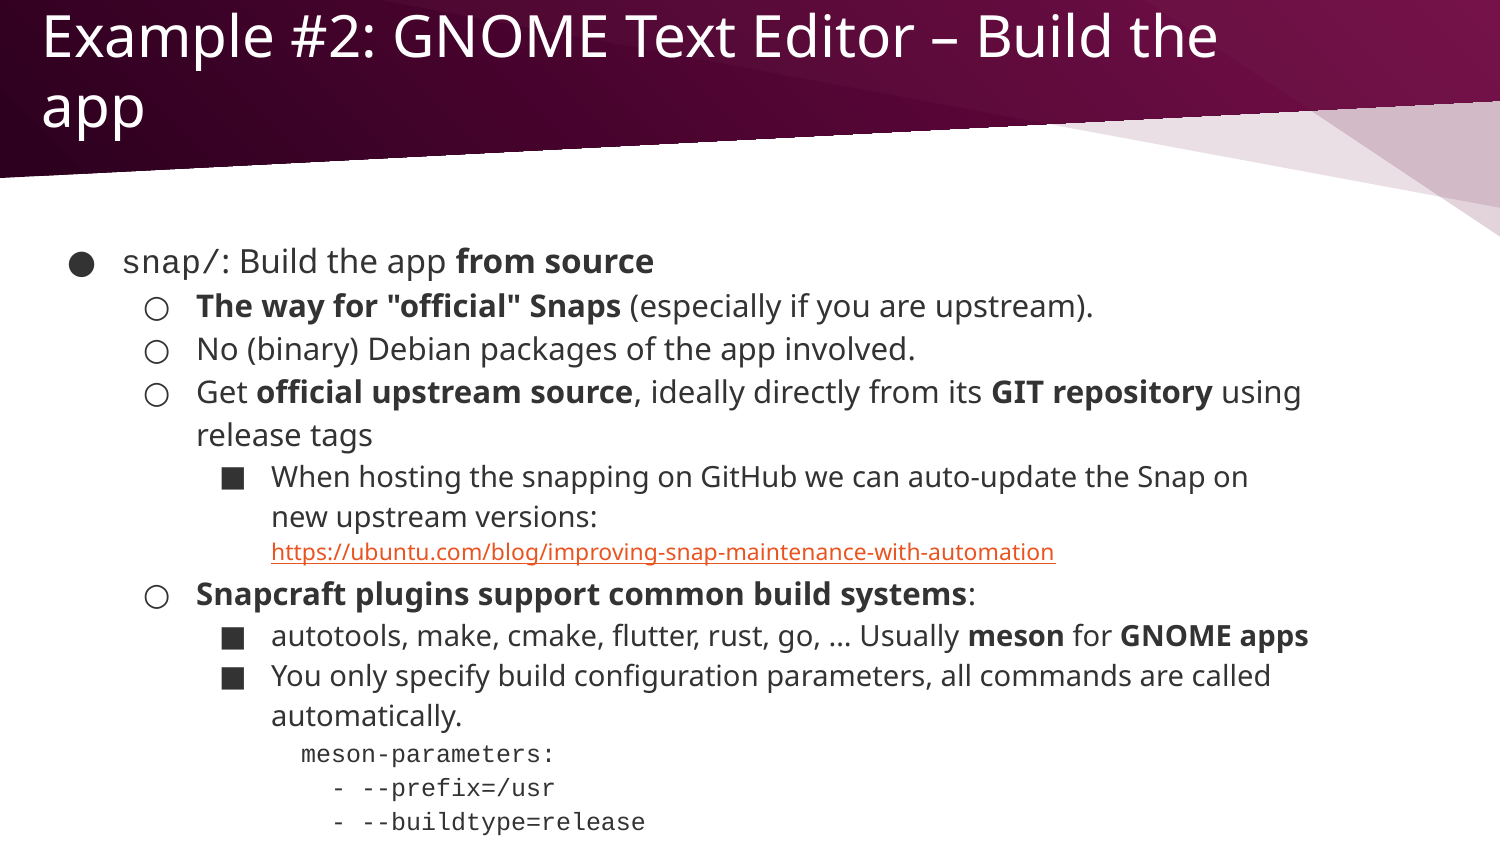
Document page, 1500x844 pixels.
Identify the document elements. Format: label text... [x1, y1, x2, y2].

list snap/: Build the app from source The way for "official" Snaps (especially if you are upstream). No (binary) Debian packages of the app involved. Get official upstream source, ideally directly from its GIT repository using release tags When hosting the snapping on GitHub we can auto-update the Snap on new upstream versions: https://ubuntu.com/blog/improving-snap-maintenance-with-automation Snapcraft plugins support common build systems: autotools, make, cmake, flutter, rust, go, … Usually meson for GNOME apps You only specify build configuration parameters, all commands are called automatically. meson-parameters: - --prefix=/usr - --buildtype=release [35, 229, 1324, 789]
title Example #2: GNOME Text Editor – Build the app [41, 5, 1336, 134]
